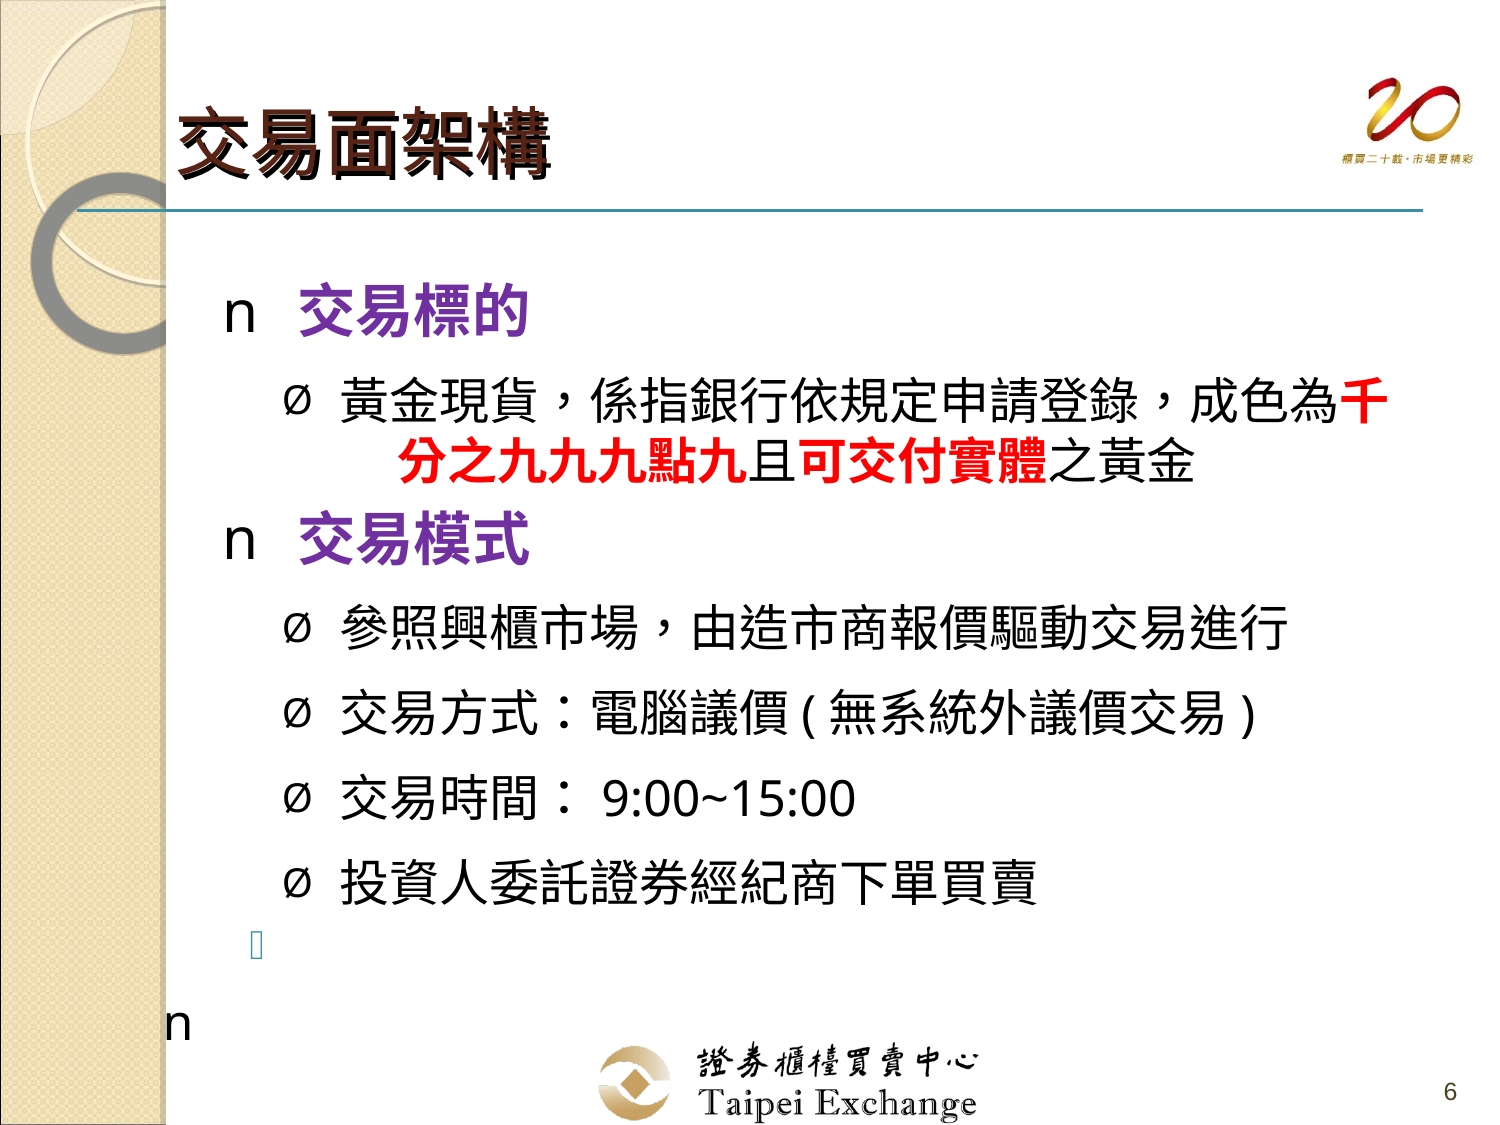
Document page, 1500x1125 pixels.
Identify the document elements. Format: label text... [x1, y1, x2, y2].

list 交易標的 黃金現貨，係指銀行依規定申請登錄，成色為千分之九九九點九且可交付實體之黃金 交易模式 參照興櫃市場，由造市商報價驅動交易進行 交易方式：電腦議價(無系統外議價交易) 交易時間：9:00~15:00 投資人委託證券經紀商下單買賣 [147, 267, 1447, 1094]
title 交易面架構 [159, 31, 1397, 249]
text_box [1413, 1034, 1489, 1113]
